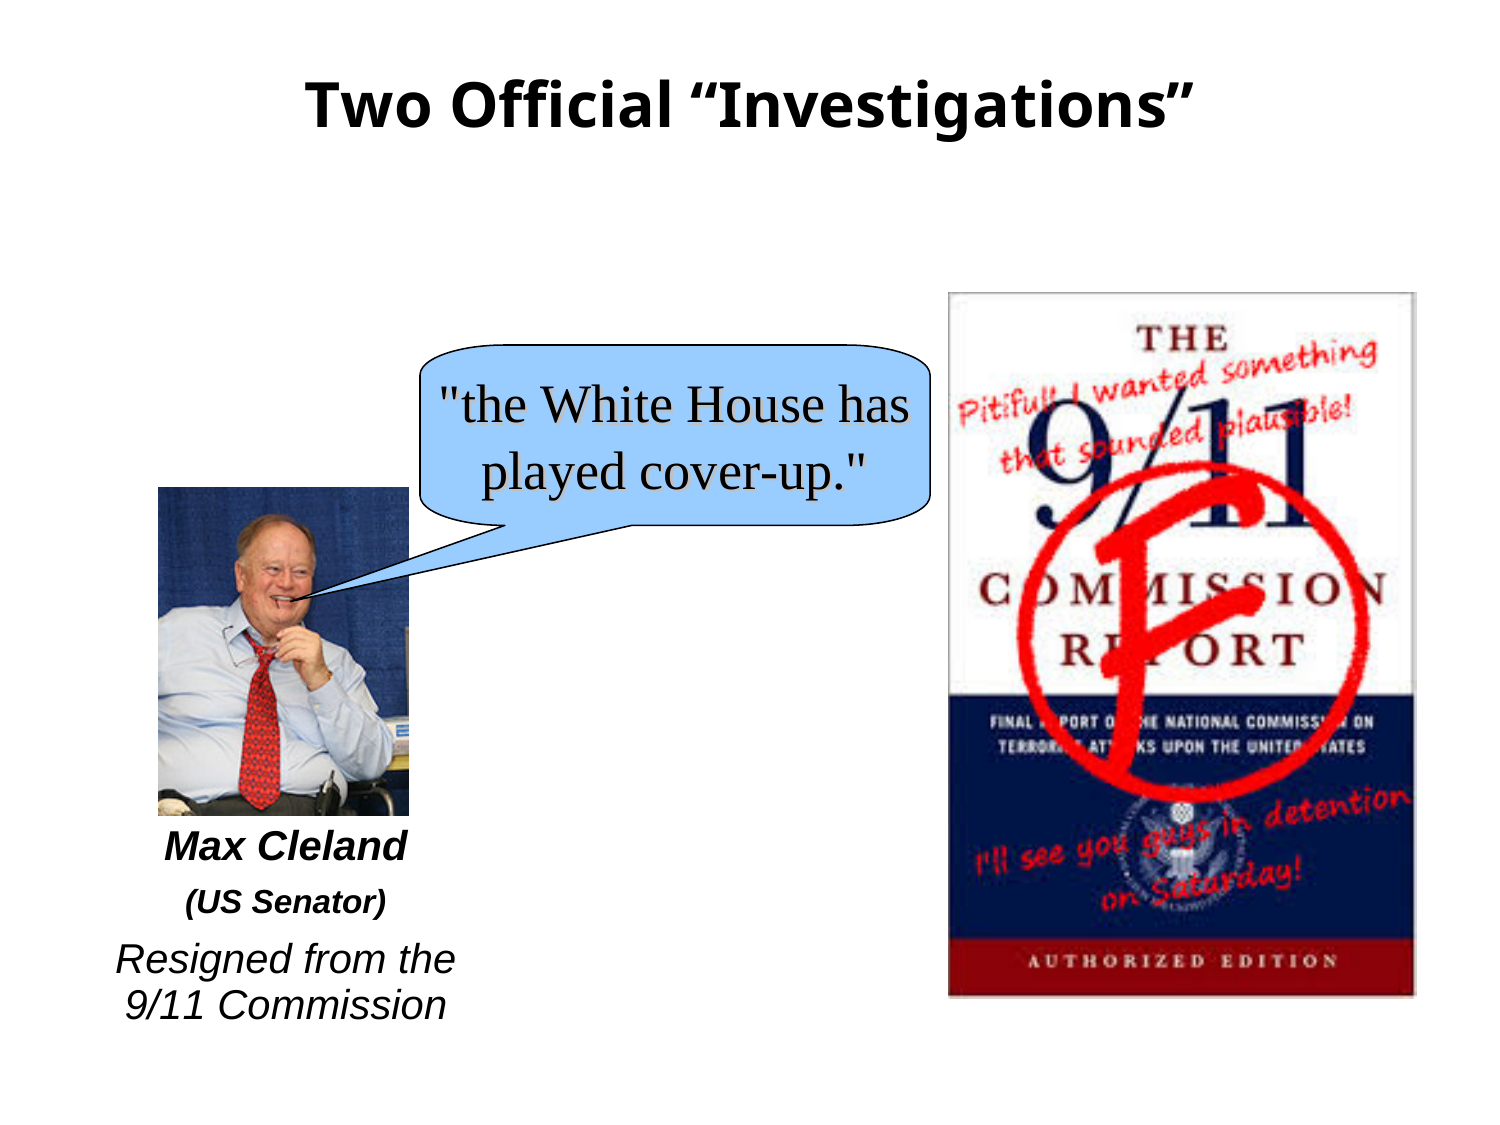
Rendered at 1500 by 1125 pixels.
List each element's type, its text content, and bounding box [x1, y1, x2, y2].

text_box Two Official “Investigations” [30, 64, 1471, 294]
picture [948, 292, 1417, 999]
picture [158, 487, 390, 815]
text_box Max Cleland (US Senator) Resigned from the 9/11 Commission [75, 815, 497, 1061]
text_box "the White House has played cover-up." [390, 360, 961, 904]
text_box [431, 345, 919, 360]
text_box [290, 566, 390, 602]
